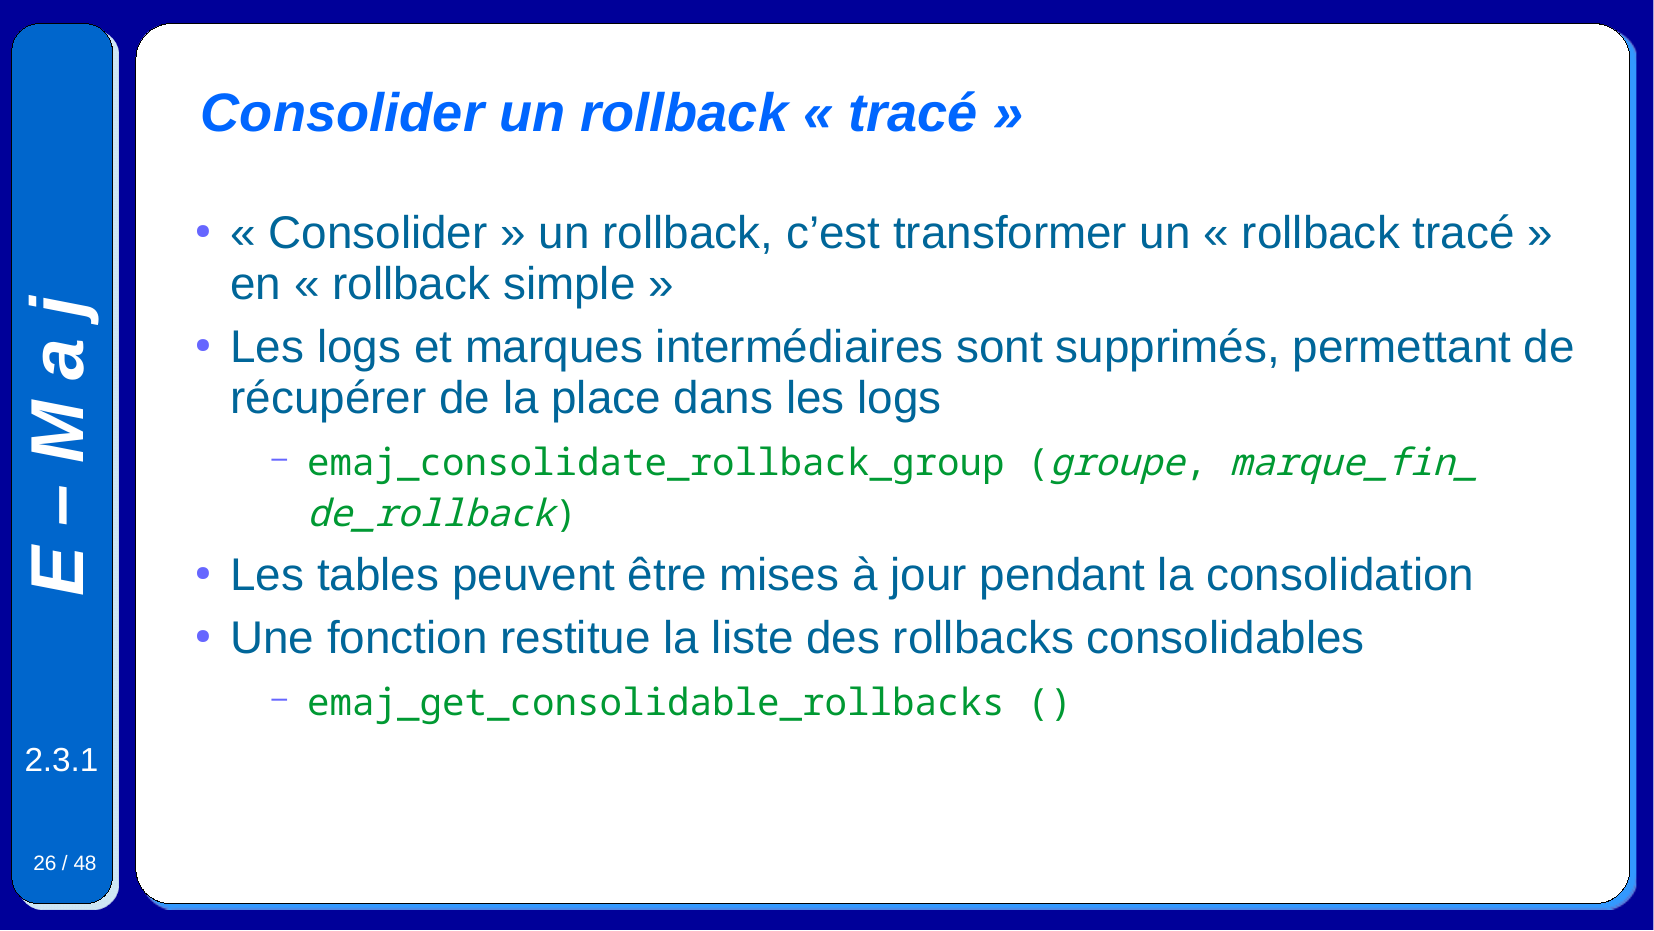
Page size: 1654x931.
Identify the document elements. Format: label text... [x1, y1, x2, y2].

list « Consolider » un rollback, c’est transformer un « rollback tracé » en « rollback simple » Les logs et marques intermédiaires sont supprimés, permettant de récupérer de la place dans les logs emaj_consolidate_rollback_group (groupe, marque_fin_ de_rollback) Les tables peuvent être mises à jour pendant la consolidation Une fonction restitue la liste des rollbacks consolidables emaj_get_consolidable_rollbacks () [177, 206, 1587, 827]
title Consolider un rollback « tracé » [200, 34, 1575, 191]
